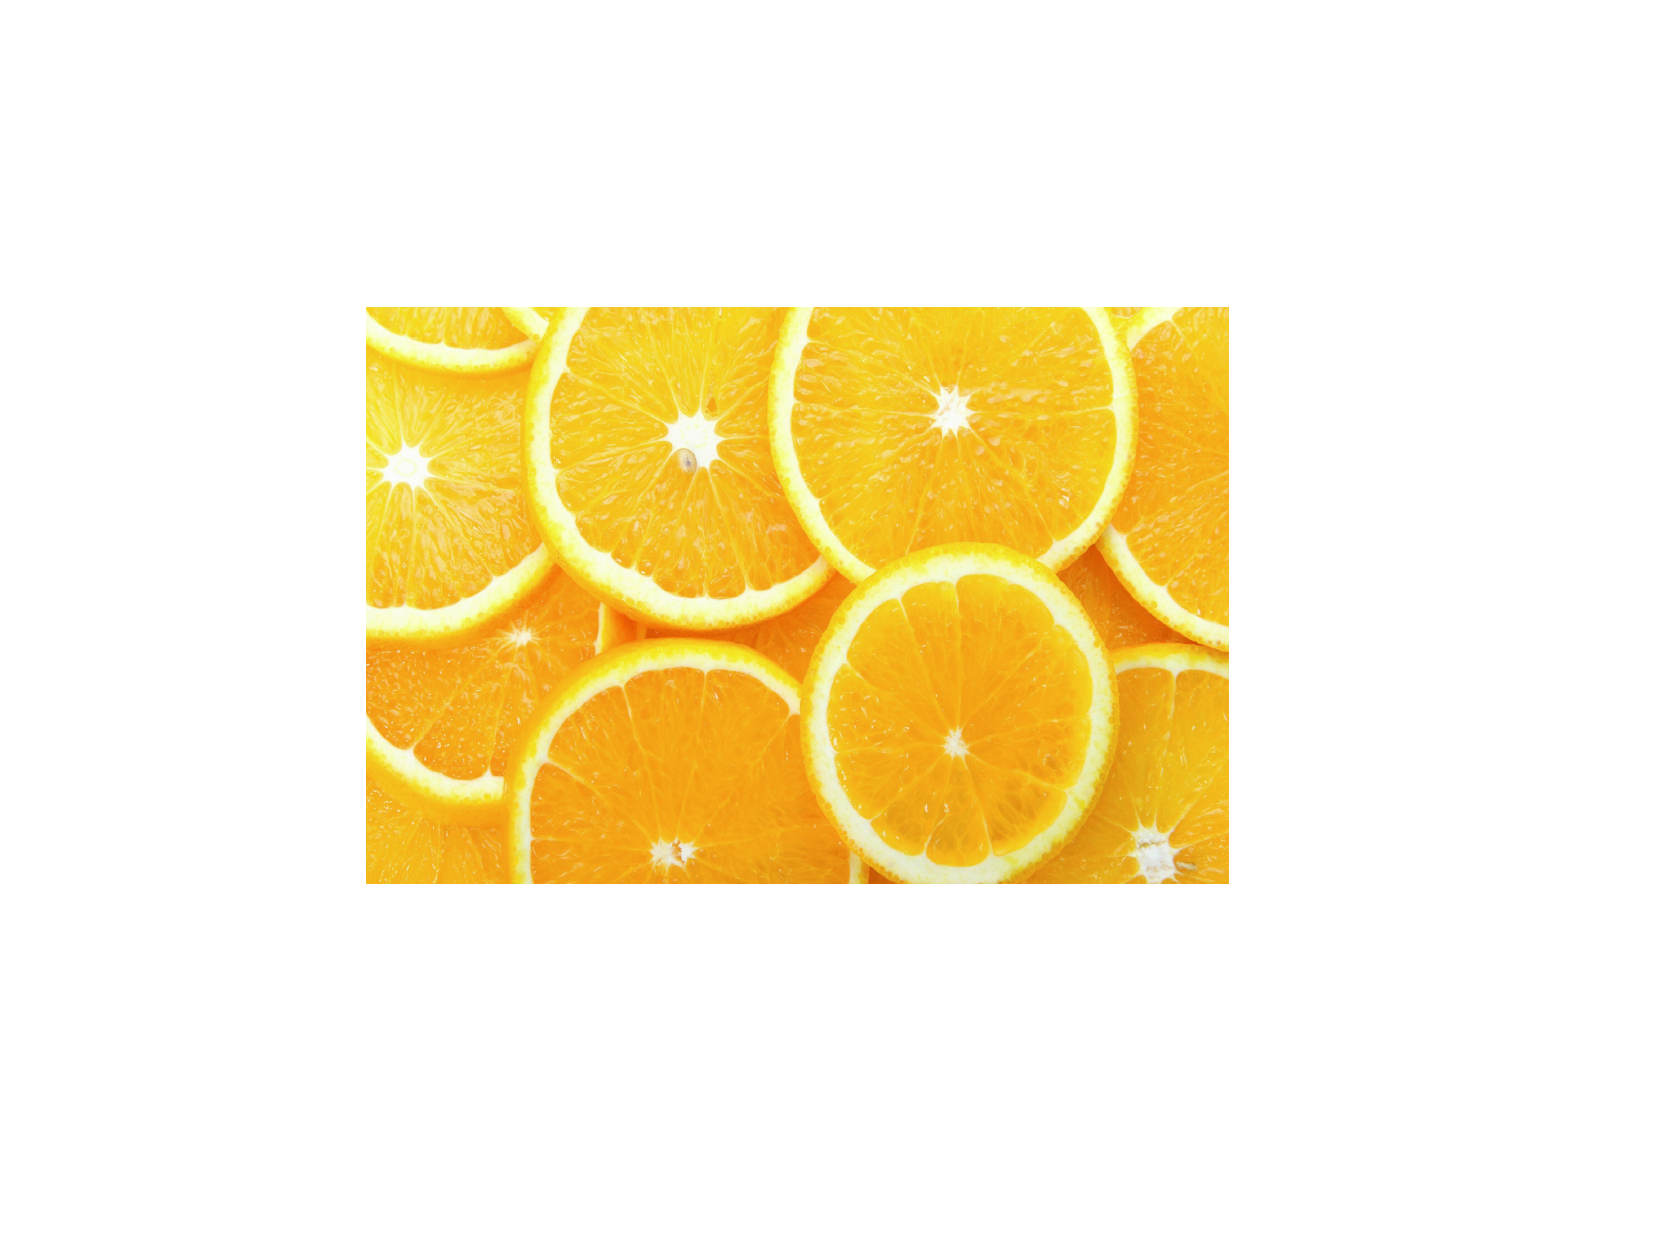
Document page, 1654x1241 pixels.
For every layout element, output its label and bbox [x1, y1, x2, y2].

picture [366, 307, 1229, 884]
